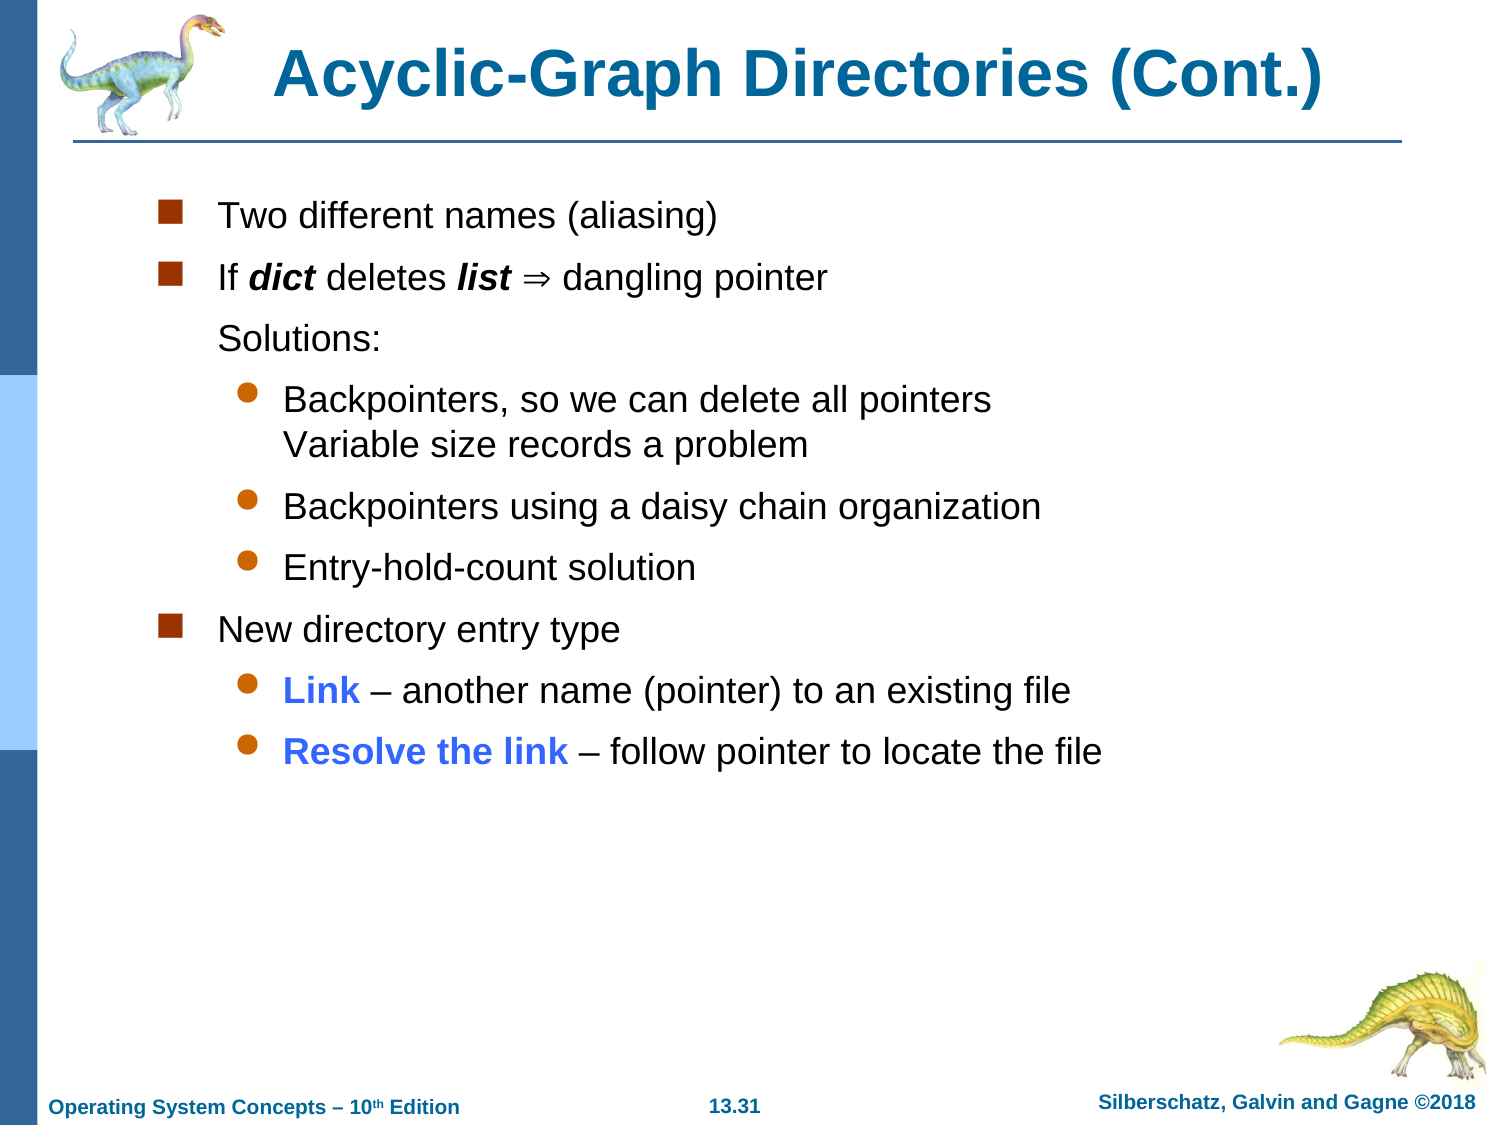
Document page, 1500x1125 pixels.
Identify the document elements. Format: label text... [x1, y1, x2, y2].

picture [1415, 1094, 1423, 1099]
title Acyclic-Graph Directories (Cont.) [165, 22, 1433, 117]
picture [1275, 959, 1486, 1090]
list Two different names (aliasing) If dict deletes list  dangling pointer Solutions: Backpointers, so we can delete all pointers Variable size records a problem Backpointers using a daisy chain organization Entry-hold-count solution New directory entry type Link – another name (pointer) to an existing file Resolve the link – follow pointer to locate the file [146, 183, 1387, 928]
picture [46, 0, 243, 149]
